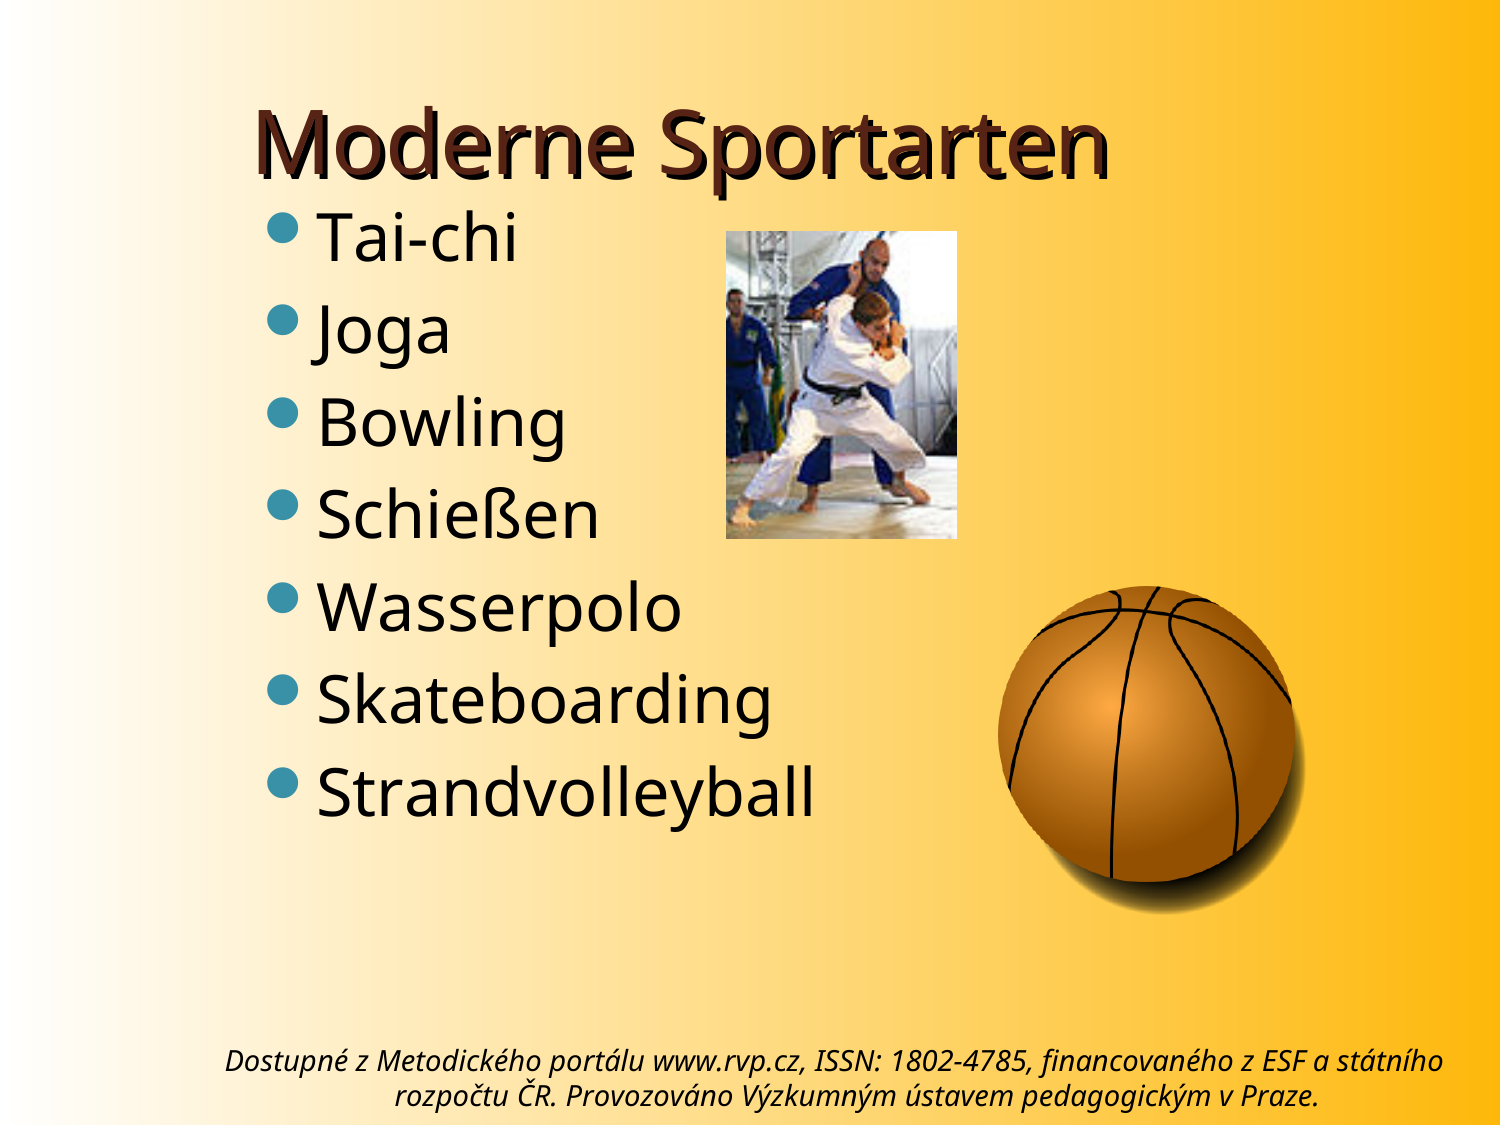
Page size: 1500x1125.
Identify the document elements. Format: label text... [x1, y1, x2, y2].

picture [726, 231, 957, 540]
picture [998, 586, 1313, 915]
text_box Dostupné z Metodického portálu www.rvp.cz, ISSN: 1802-4785, financovaného z ESF a státního rozpočtu ČR. Provozováno Výzkumným ústavem pedagogickým v Praze. [194, 1034, 1462, 1099]
list Tai-chi Joga Bowling Schießen Wasserpolo Skateboarding Strandvolleyball [234, 187, 1465, 976]
title Moderne Sportarten [235, 45, 1466, 233]
